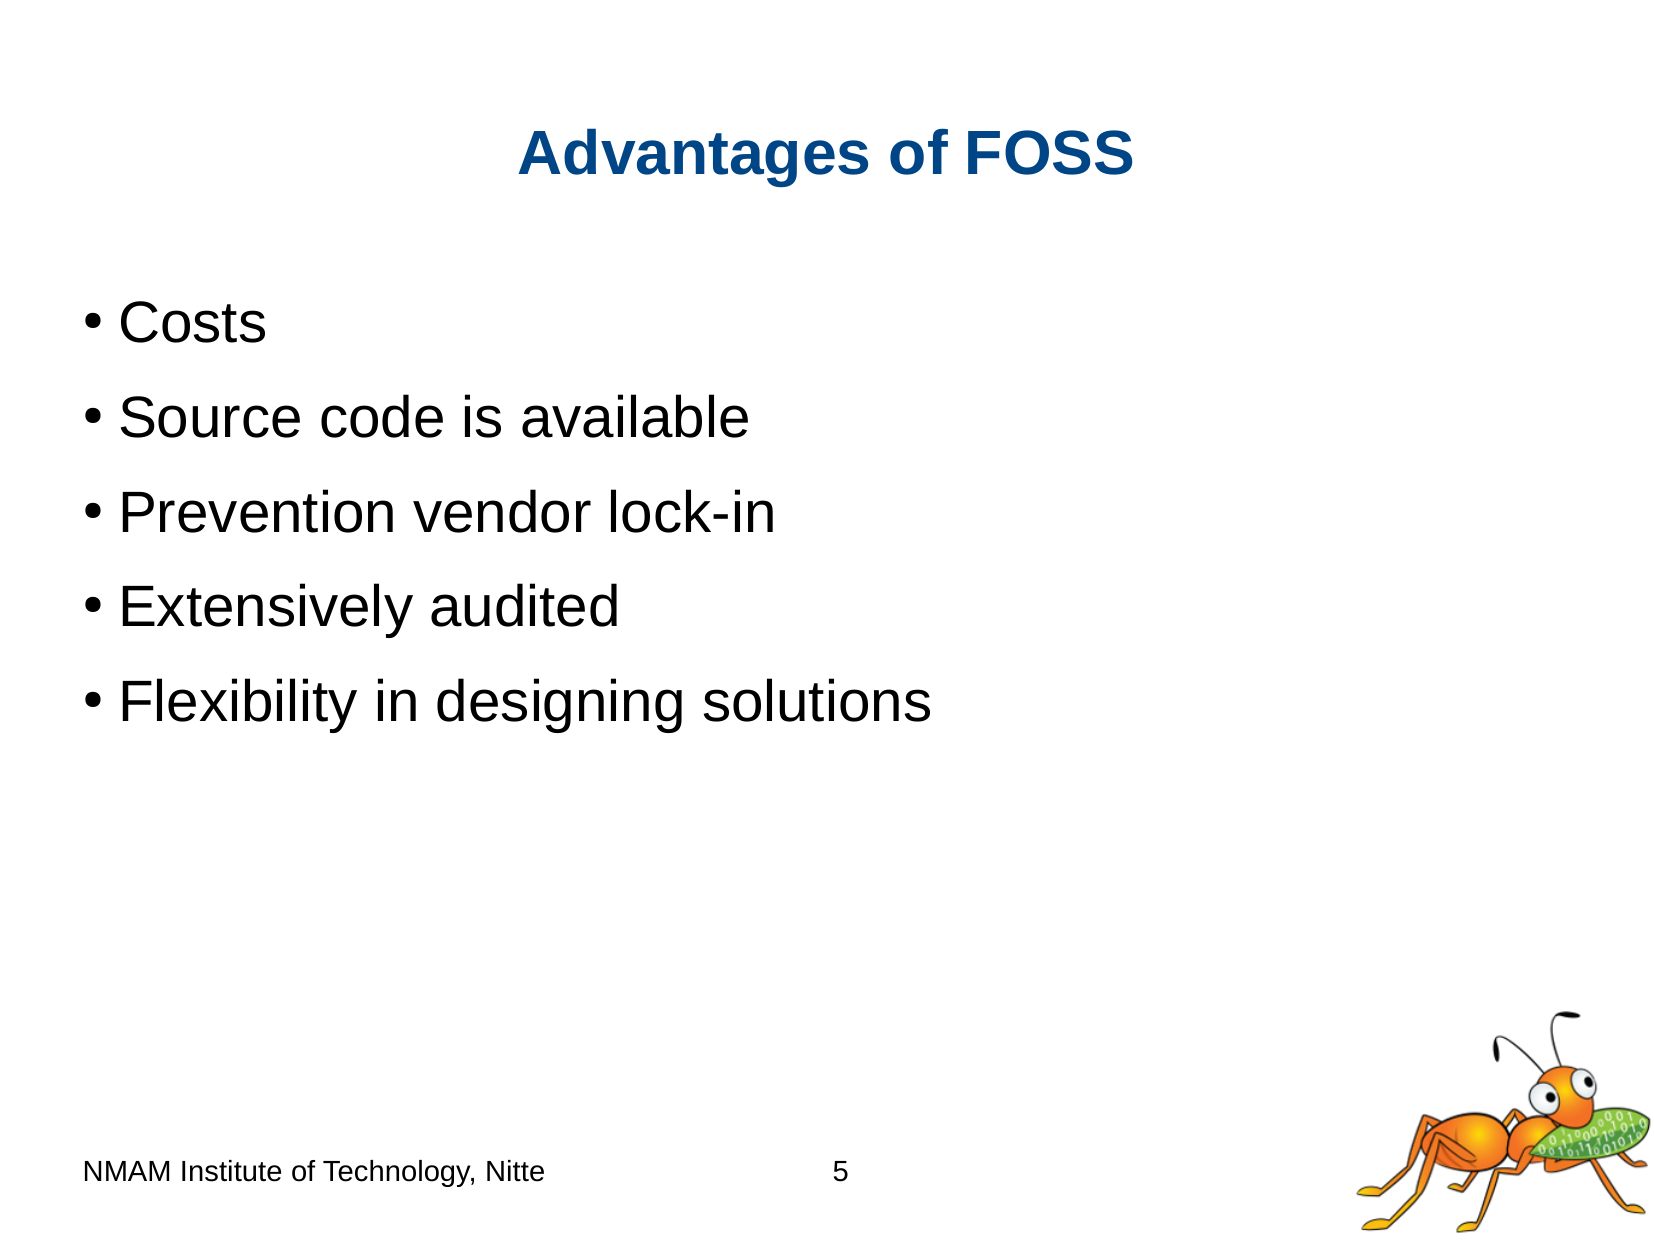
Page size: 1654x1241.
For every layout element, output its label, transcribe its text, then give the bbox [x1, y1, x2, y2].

picture [1353, 1009, 1654, 1235]
title Advantages of FOSS [82, 49, 1571, 257]
list Costs Source code is available Prevention vendor lock-in Extensively audited Flexibility in designing solutions [82, 290, 1571, 1010]
